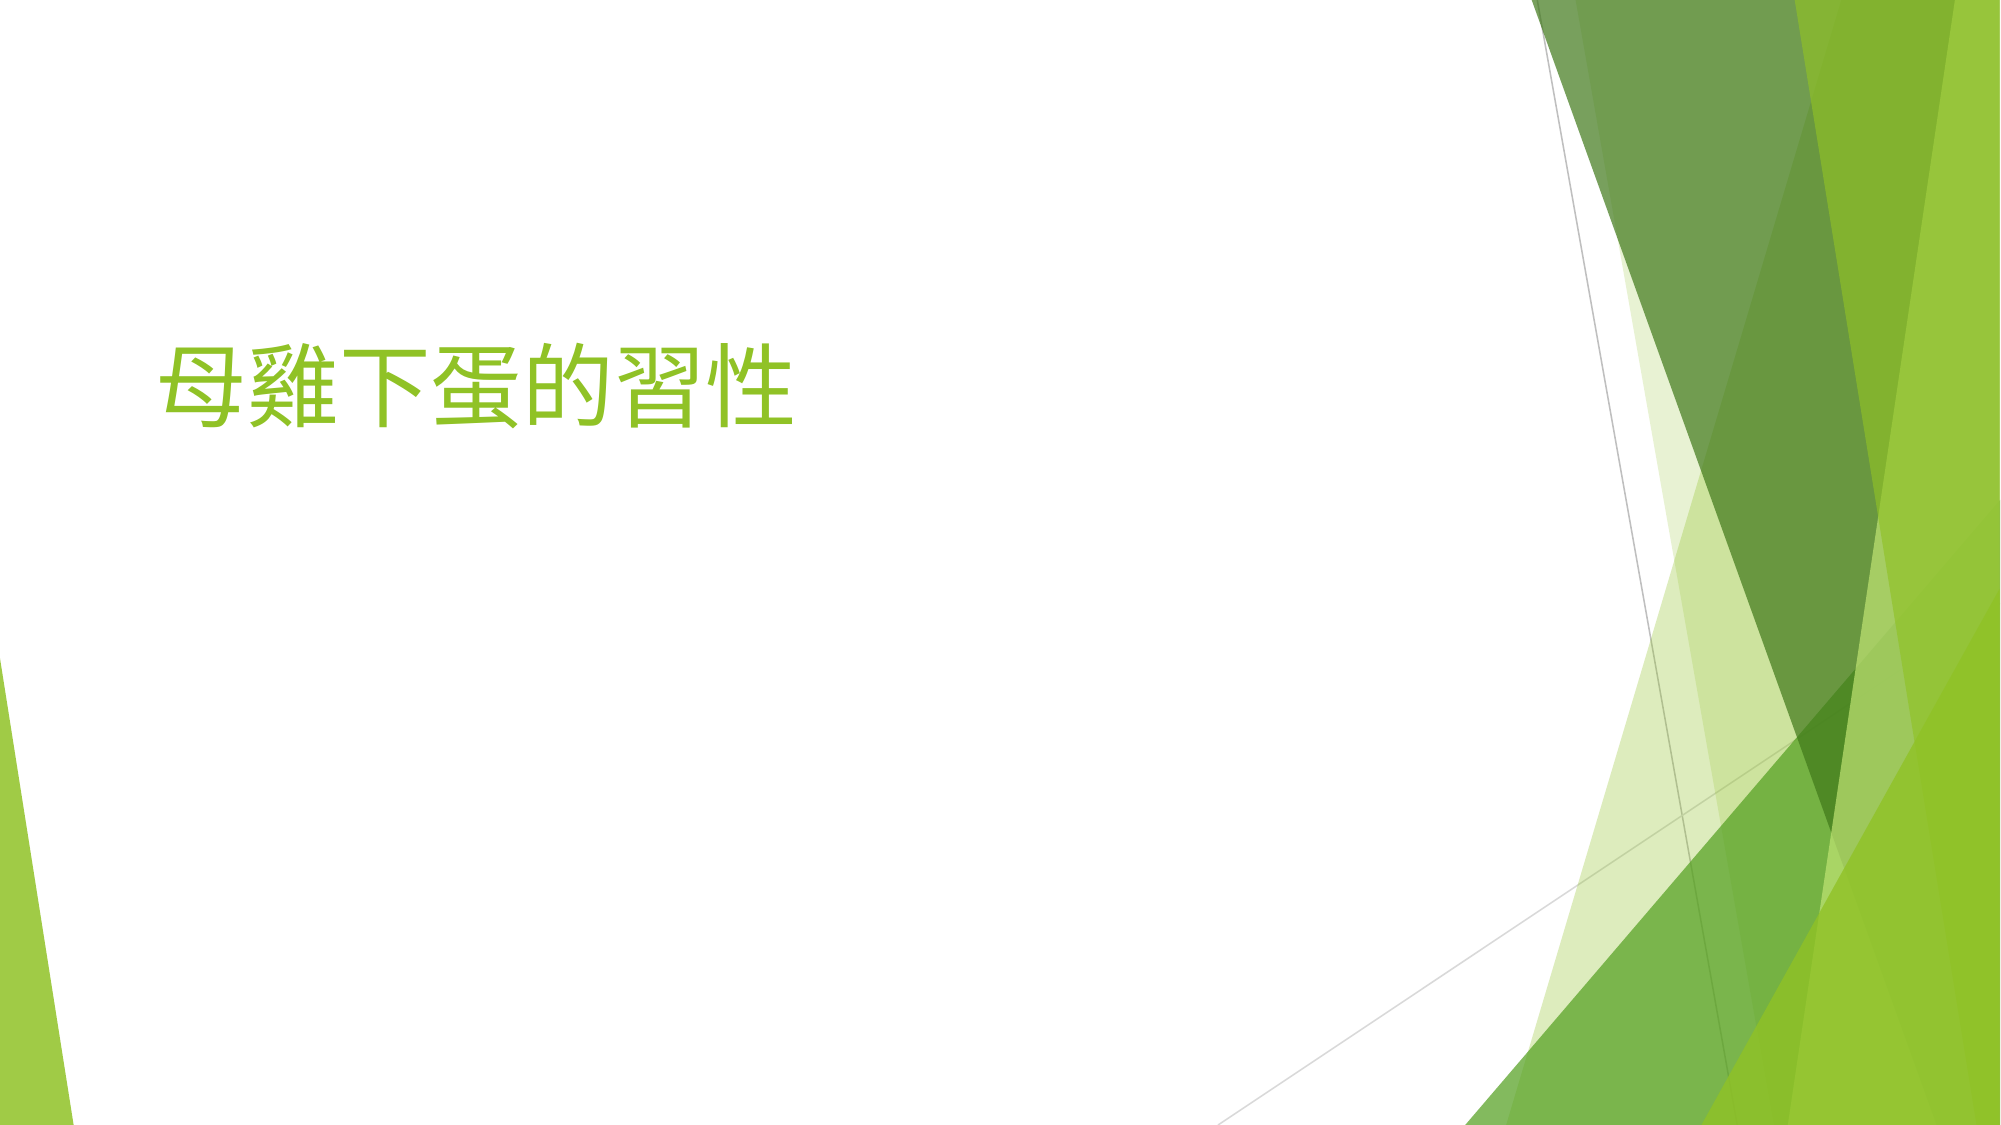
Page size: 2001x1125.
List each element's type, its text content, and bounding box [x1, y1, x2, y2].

title 母雞下蛋的習性 [140, 321, 1606, 662]
